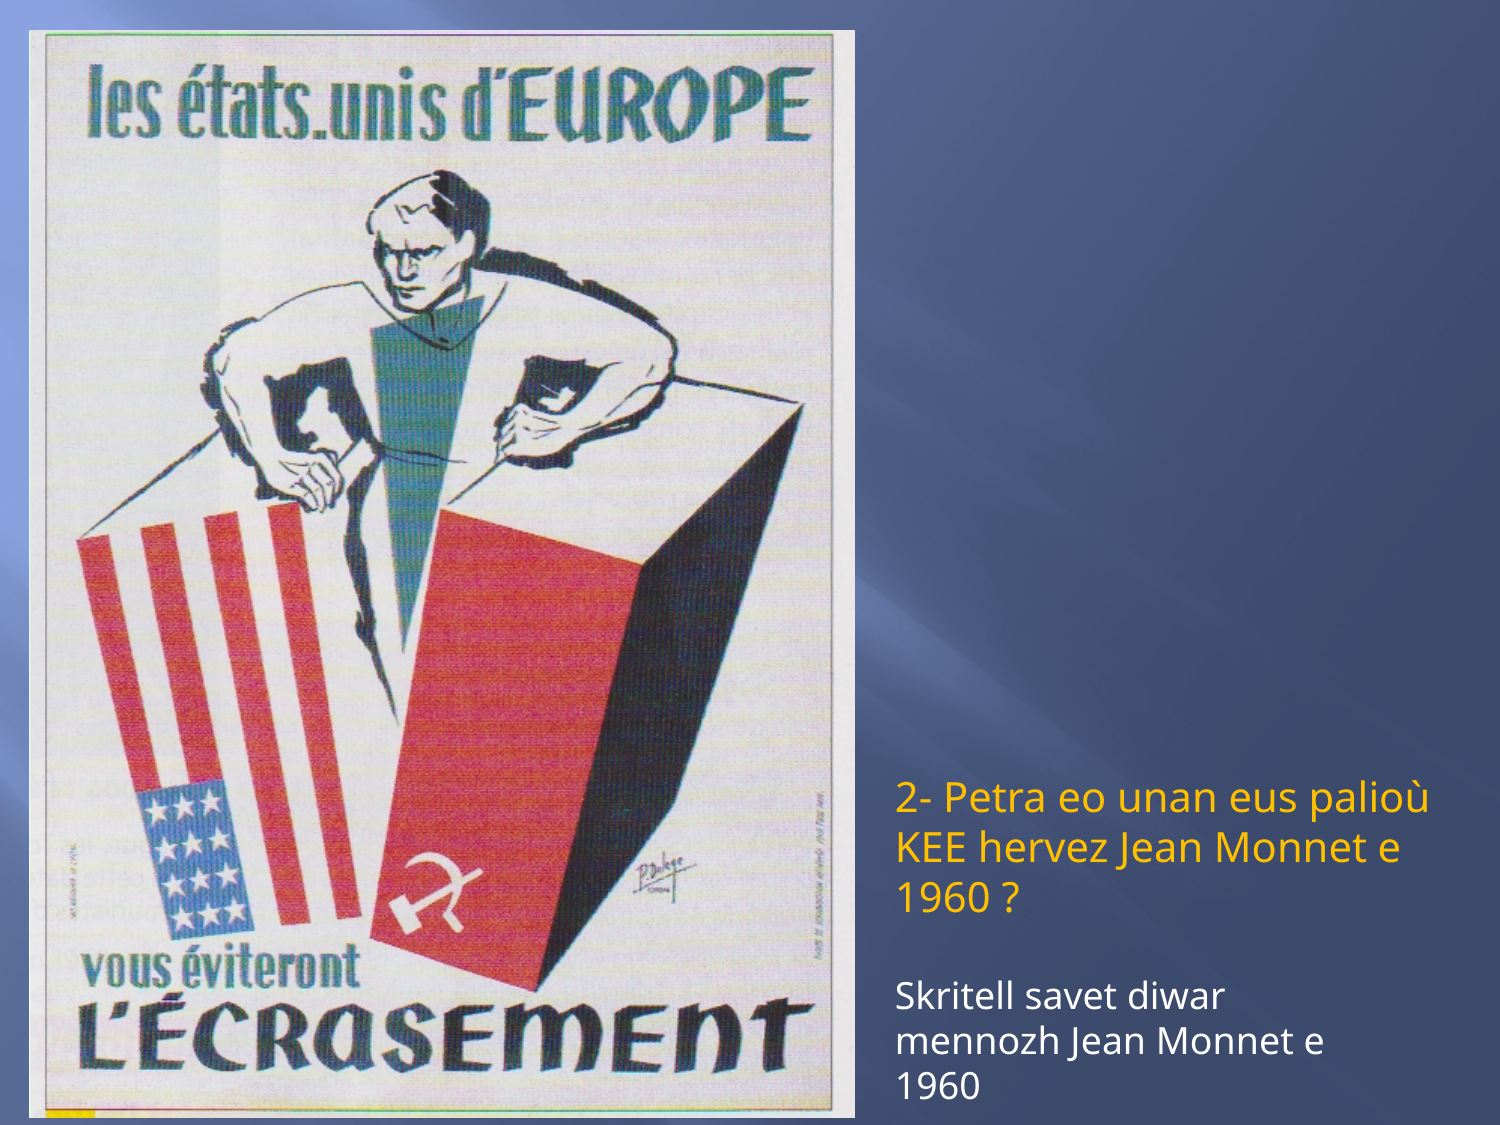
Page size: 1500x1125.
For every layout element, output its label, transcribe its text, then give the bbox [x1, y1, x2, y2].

text_box Skritell savet diwar mennozh Jean Monnet e 1960 [879, 964, 1400, 1071]
text_box 2- Petra eo unan eus palioù KEE hervez Jean Monnet e 1960 ? [879, 763, 1471, 930]
picture [29, 31, 855, 1118]
